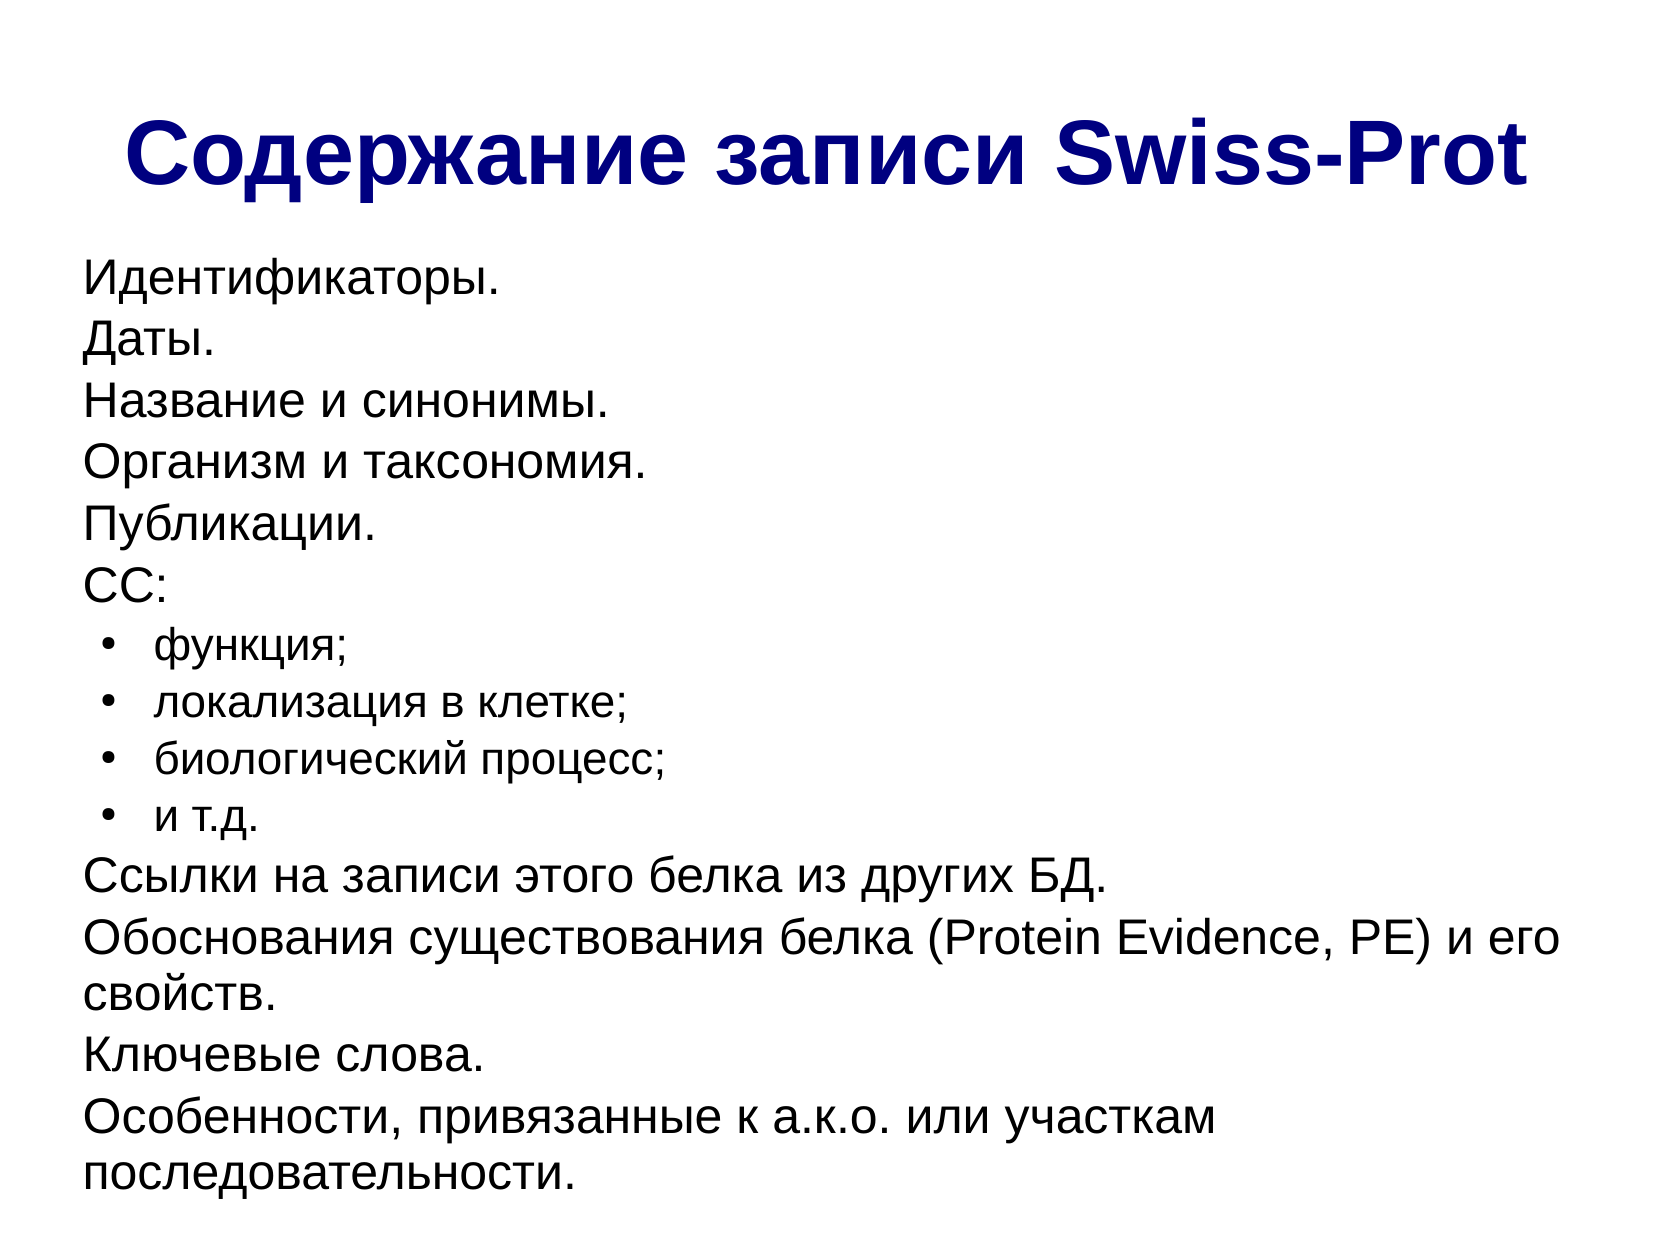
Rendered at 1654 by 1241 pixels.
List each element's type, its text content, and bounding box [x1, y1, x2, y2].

list Идентификаторы. Даты. Название и синонимы. Организм и таксономия. Публикации. СС: функция; локализация в клетке; биологический процесс; и т.д. Ссылки на записи этого белка из других БД. Обоснования существования белка (Protein Evidence, PE) и его свойств. Ключевые слова. Особенности, привязанные к а.к.о. или участкам последовательности. [82, 248, 1571, 1199]
title Содержание записи Swiss-Prot [82, 49, 1571, 248]
